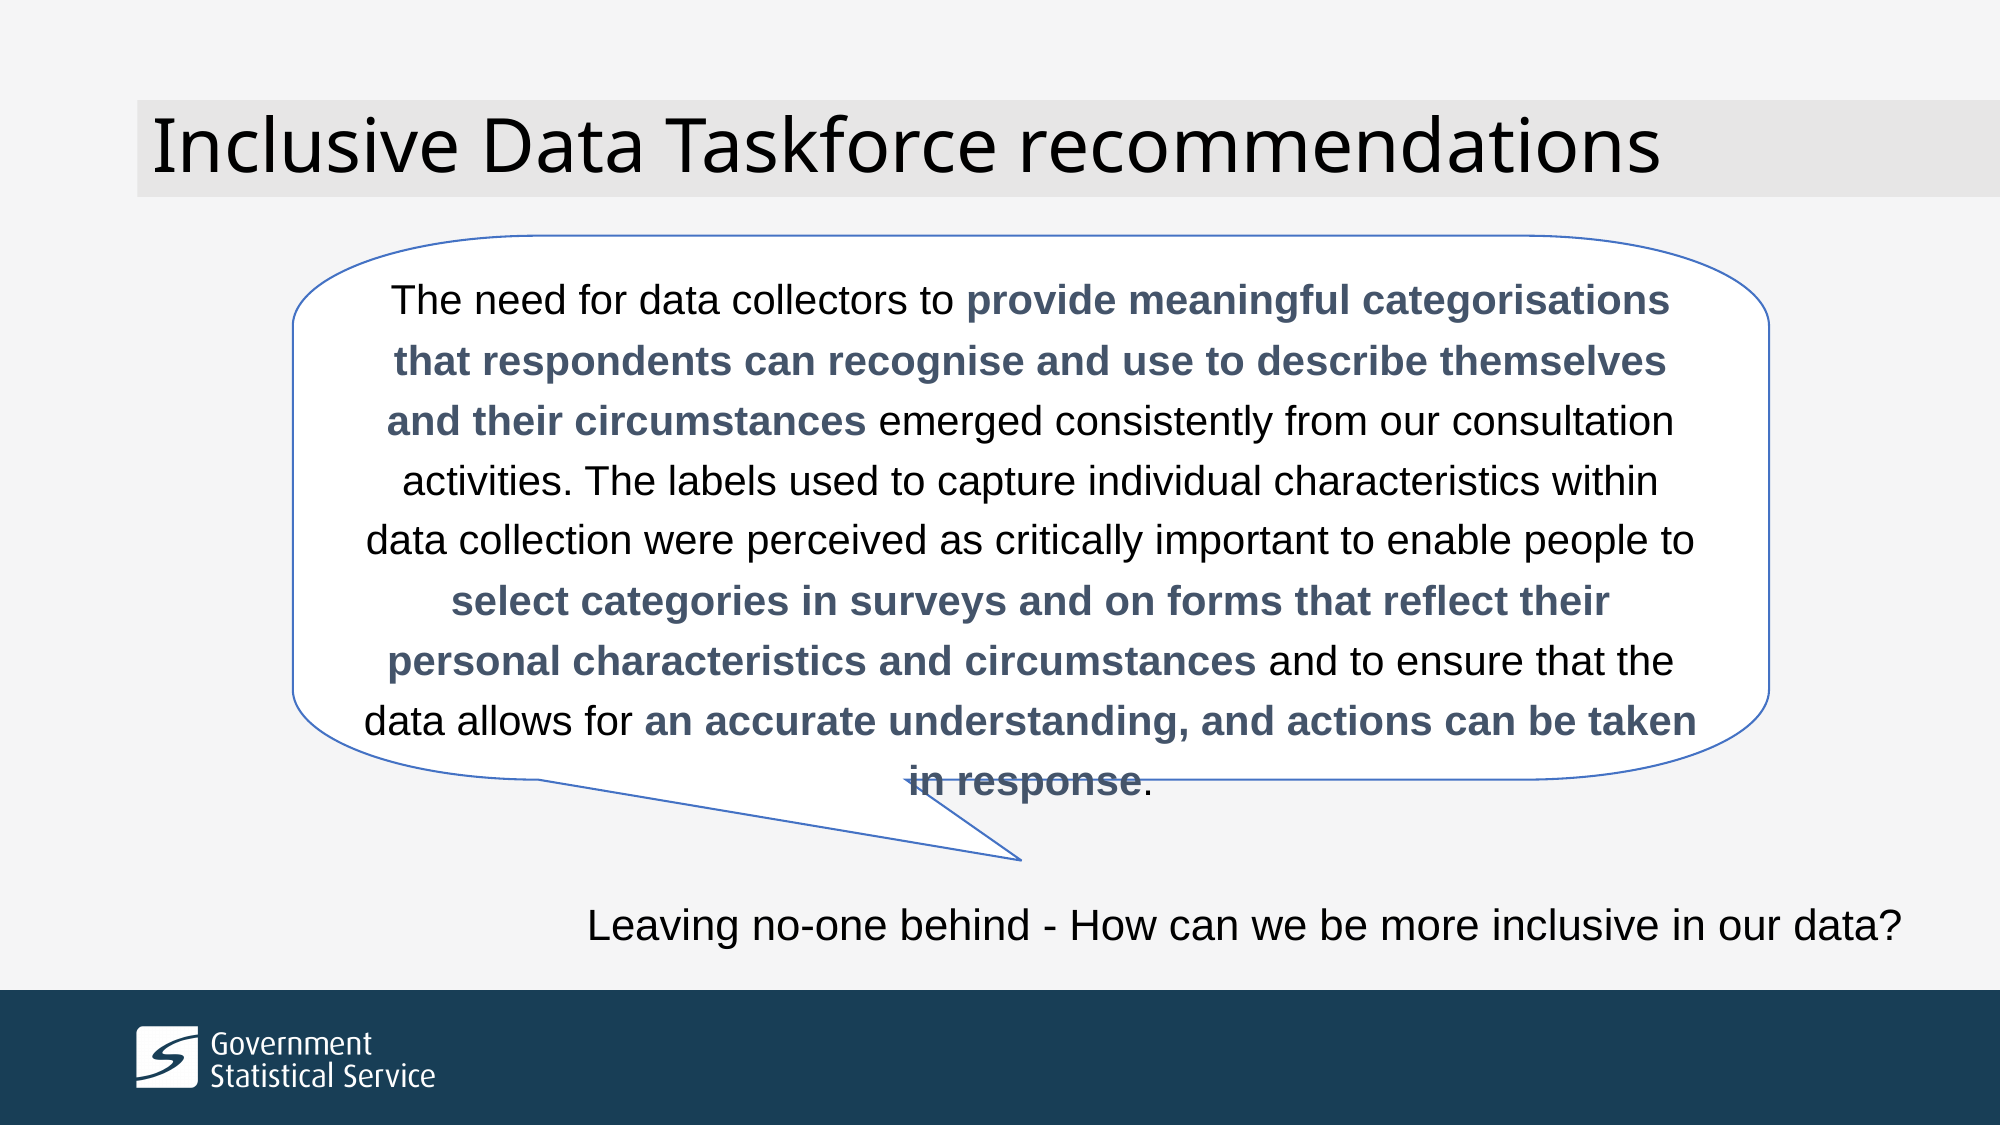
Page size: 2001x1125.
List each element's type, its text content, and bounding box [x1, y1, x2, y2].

text_box The need for data collectors to provide meaningful categorisations that respondents can recognise and use to describe themselves and their circumstances emerged consistently from our consultation activities. The labels used to capture individual characteristics within data collection were perceived as critically important to enable people to select categories in surveys and on forms that reflect their personal characteristics and circumstances and to ensure that the data allows for an accurate understanding, and actions can be taken in response. [292, 235, 1770, 861]
text_box Inclusive Data Taskforce recommendations [137, 100, 2000, 197]
text_box Leaving no-one behind - How can we be more inclusive in our data? [547, 889, 1944, 958]
